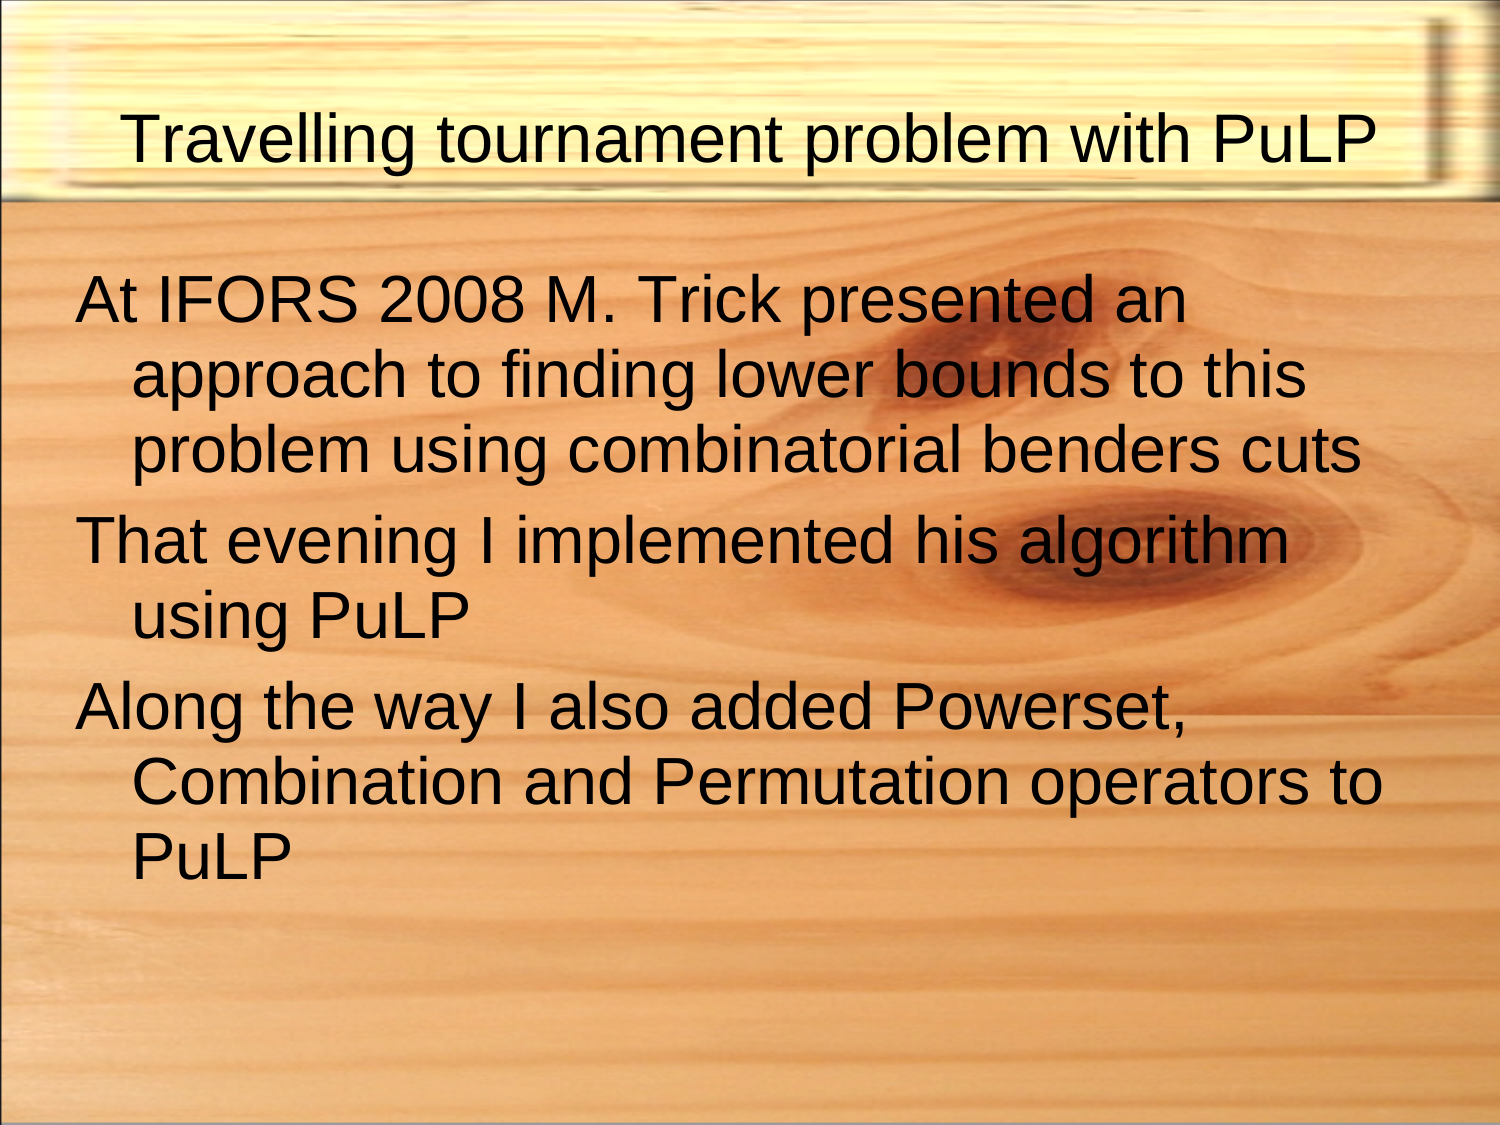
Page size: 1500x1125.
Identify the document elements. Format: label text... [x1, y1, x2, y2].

title Travelling tournament problem with PuLP [75, 52, 1426, 226]
picture [0, 0, 1500, 1125]
list At IFORS 2008 M. Trick presented an approach to finding lower bounds to this problem using combinatorial benders cuts That evening I implemented his algorithm using PuLP Along the way I also added Powerset, Combination and Permutation operators to PuLP [75, 262, 1426, 991]
